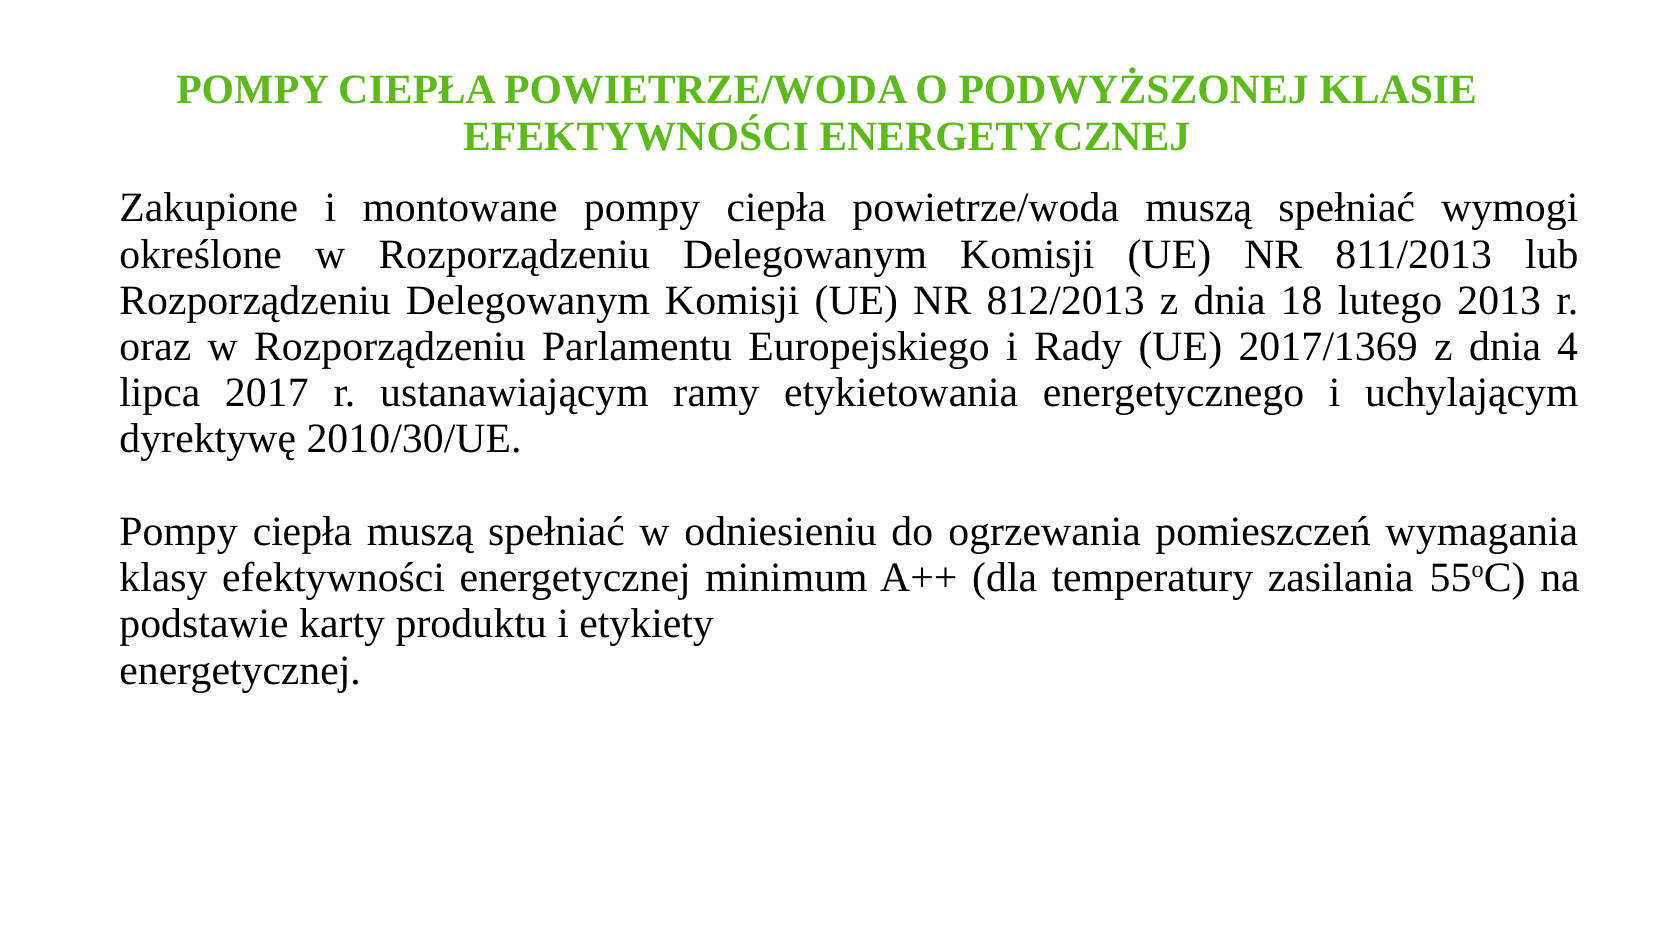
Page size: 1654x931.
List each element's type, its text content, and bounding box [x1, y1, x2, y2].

text_box POMPY CIEPŁA POWIETRZE/WODA O PODWYŻSZONEJ KLASIE EFEKTYWNOŚCI ENERGETYCZNEJ [118, 59, 1536, 167]
text_box Zakupione i montowane pompy ciepła powietrze/woda muszą spełniać wymogi określone w Rozporządzeniu Delegowanym Komisji (UE) NR 811/2013 lub Rozporządzeniu Delegowanym Komisji (UE) NR 812/2013 z dnia 18 lutego 2013 r. oraz w Rozporządzeniu Parlamentu Europejskiego i Rady (UE) 2017/1369 z dnia 4 lipca 2017 r. ustanawiającym ramy etykietowania energetycznego i uchylającym dyrektywę 2010/30/UE. Pompy ciepła muszą spełniać w odniesieniu do ogrzewania pomieszczeń wymagania klasy efektywności energetycznej minimum A++ (dla temperatury zasilania 55oC) na podstawie karty produktu i etykiety energetycznej. [104, 177, 1595, 891]
